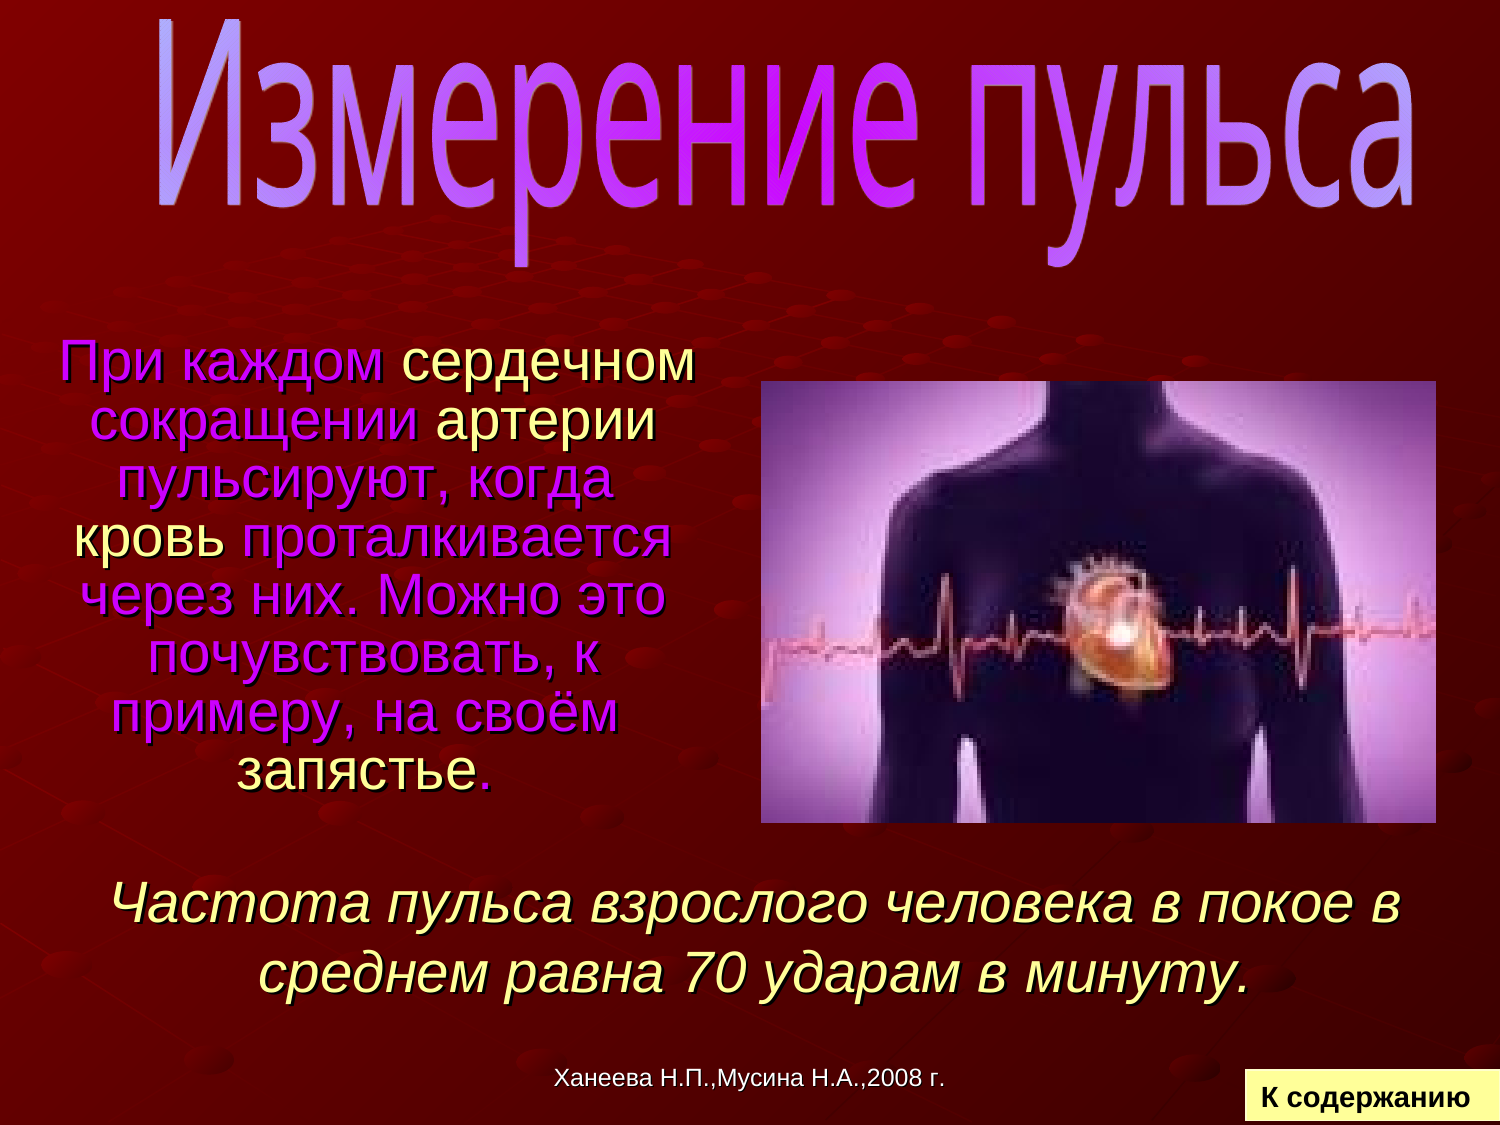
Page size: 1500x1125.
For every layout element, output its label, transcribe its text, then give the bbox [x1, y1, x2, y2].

text_box Измерение пульса [678, 65, 744, 205]
text_box Измерение пульса [767, 65, 834, 205]
text_box Измерение пульса [1285, 62, 1341, 208]
text_box Измерение пульса [514, 62, 581, 267]
text_box Измерение пульса [1115, 65, 1184, 207]
text_box Измерение пульса [971, 65, 1035, 205]
text_box Частота пульса взрослого человека в покое в среднем равна 70 ударам в минуту. [88, 856, 1424, 1012]
text_box Измерение пульса [332, 65, 413, 205]
text_box Измерение пульса [257, 62, 315, 208]
text_box Измерение пульса [1207, 65, 1271, 205]
text_box Измерение пульса [1046, 65, 1118, 267]
text_box Измерение пульса [1351, 62, 1412, 208]
text_box К содержанию [1246, 1070, 1500, 1121]
picture [761, 381, 1436, 823]
list При каждом сердечном сокращении артерии пульсируют, когда кровь проталкивается через них. Можно это почувствовать, к примеру, на своём запястье. [0, 326, 721, 858]
text_box Измерение пульса [432, 62, 496, 208]
text_box Измерение пульса [159, 19, 240, 205]
text_box Измерение пульса [852, 62, 917, 208]
text_box Измерение пульса [596, 62, 660, 208]
